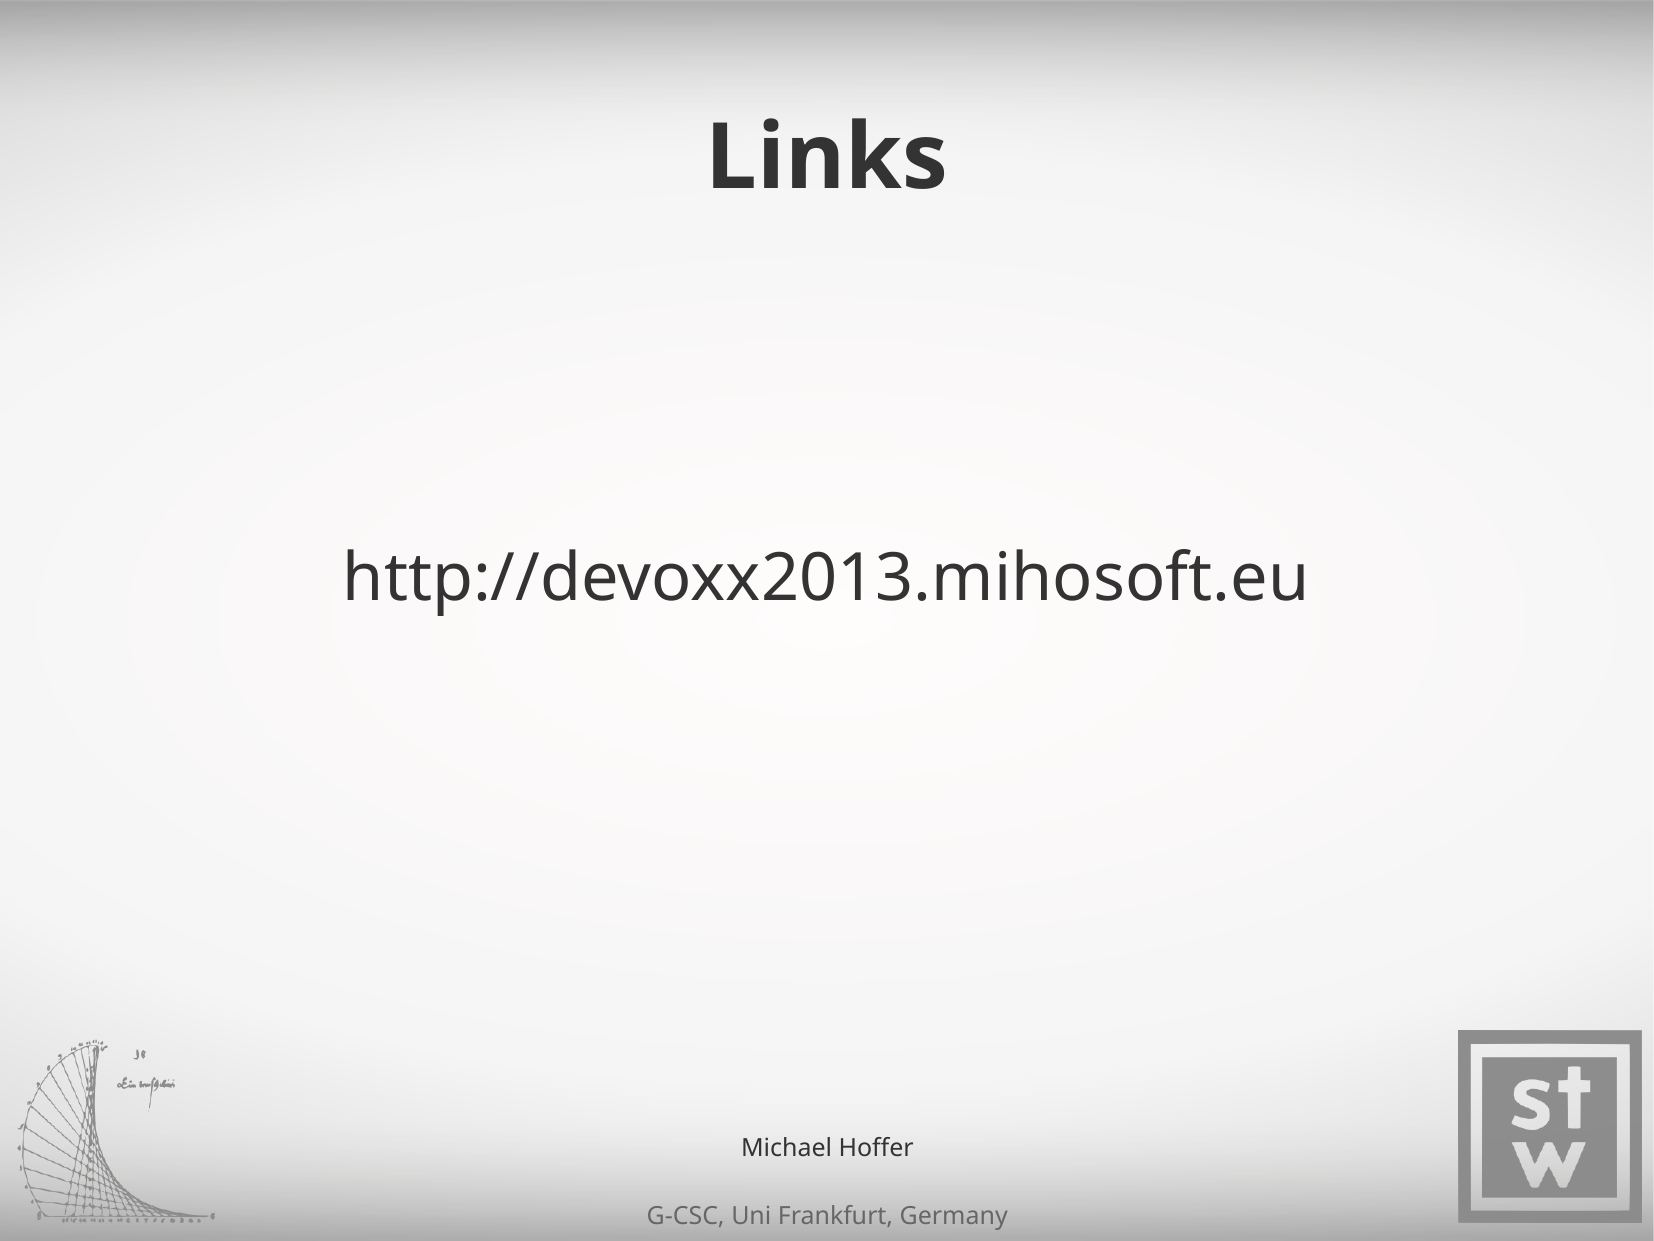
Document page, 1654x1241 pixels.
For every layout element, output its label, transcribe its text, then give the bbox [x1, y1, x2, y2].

subtitle http://devoxx2013.mihosoft.eu [82, 49, 1571, 1010]
picture [0, 0, 1654, 1241]
